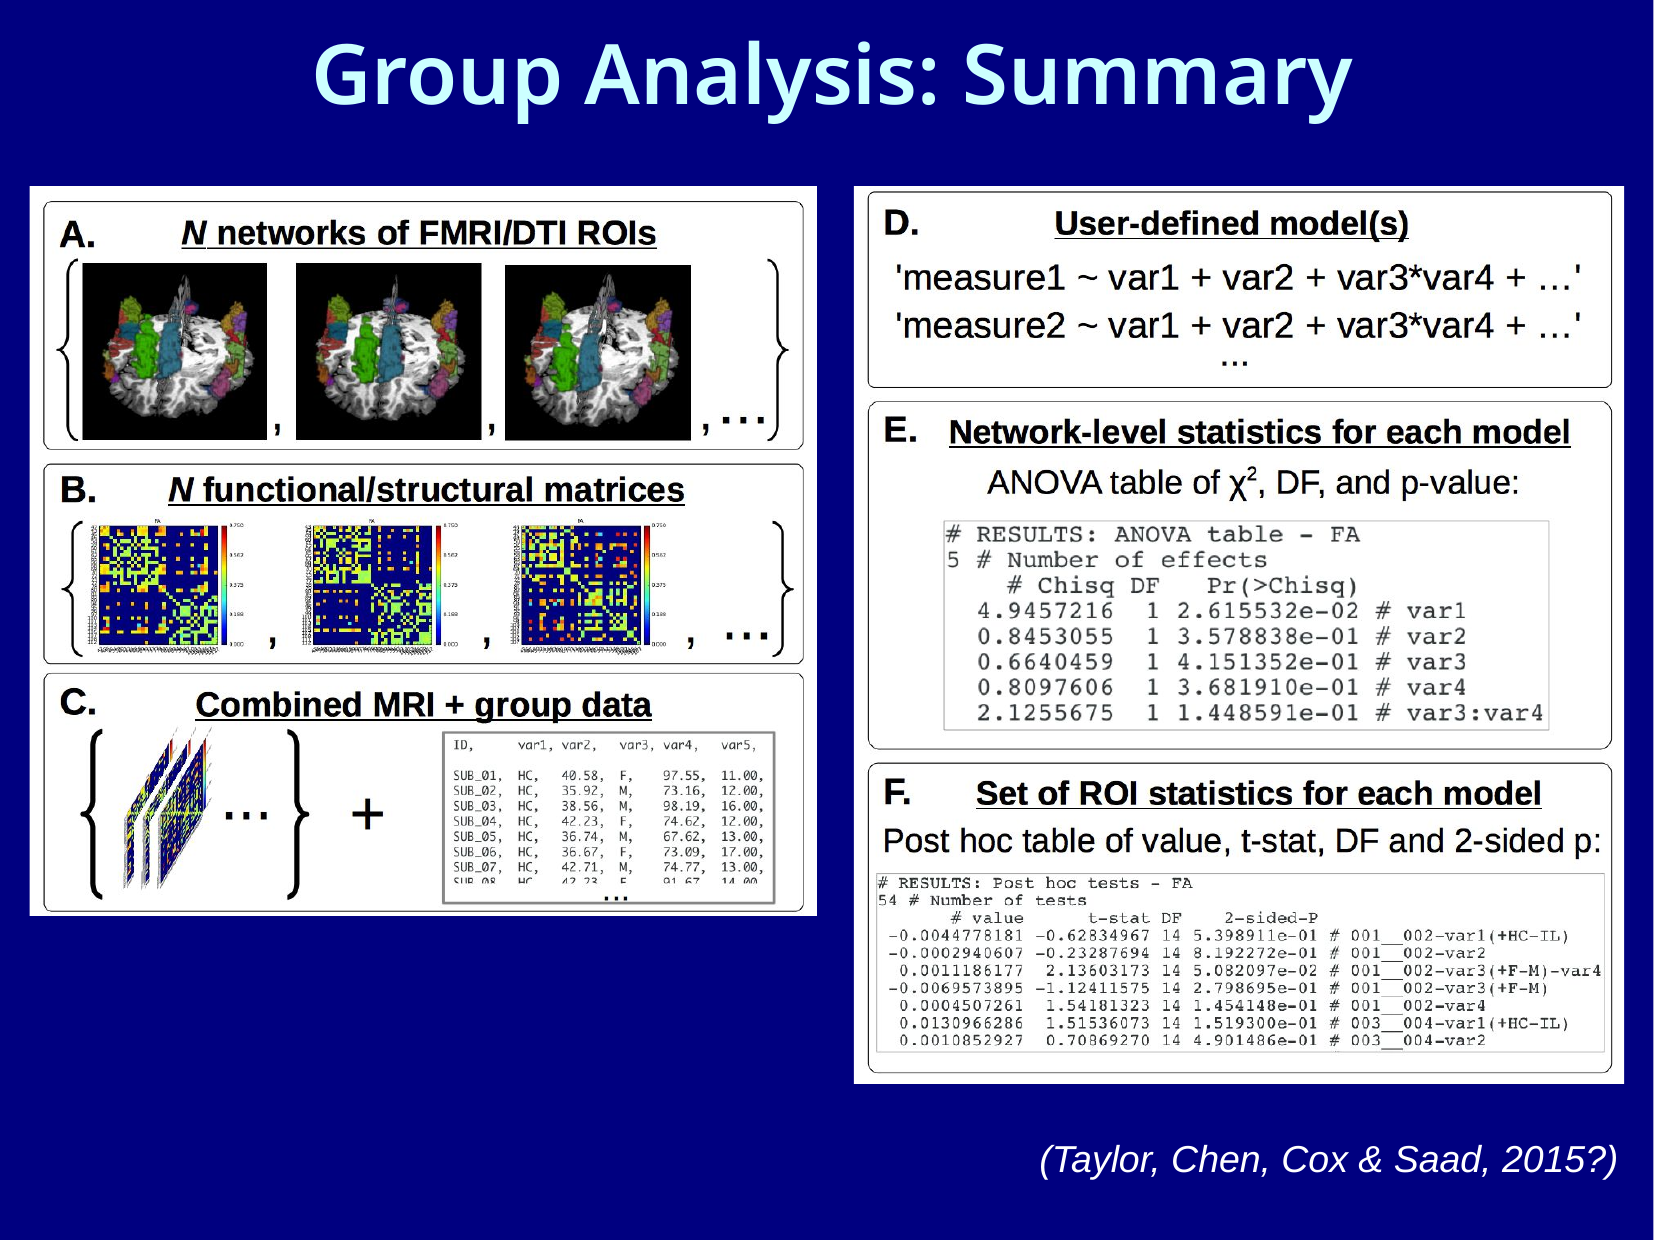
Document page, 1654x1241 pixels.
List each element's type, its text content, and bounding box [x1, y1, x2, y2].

picture [29, 186, 817, 916]
picture [853, 186, 1625, 1084]
title Group Analysis: Summary [0, 5, 1654, 142]
text_box (Taylor, Chen, Cox & Saad, 2015?) [1024, 1130, 1635, 1188]
